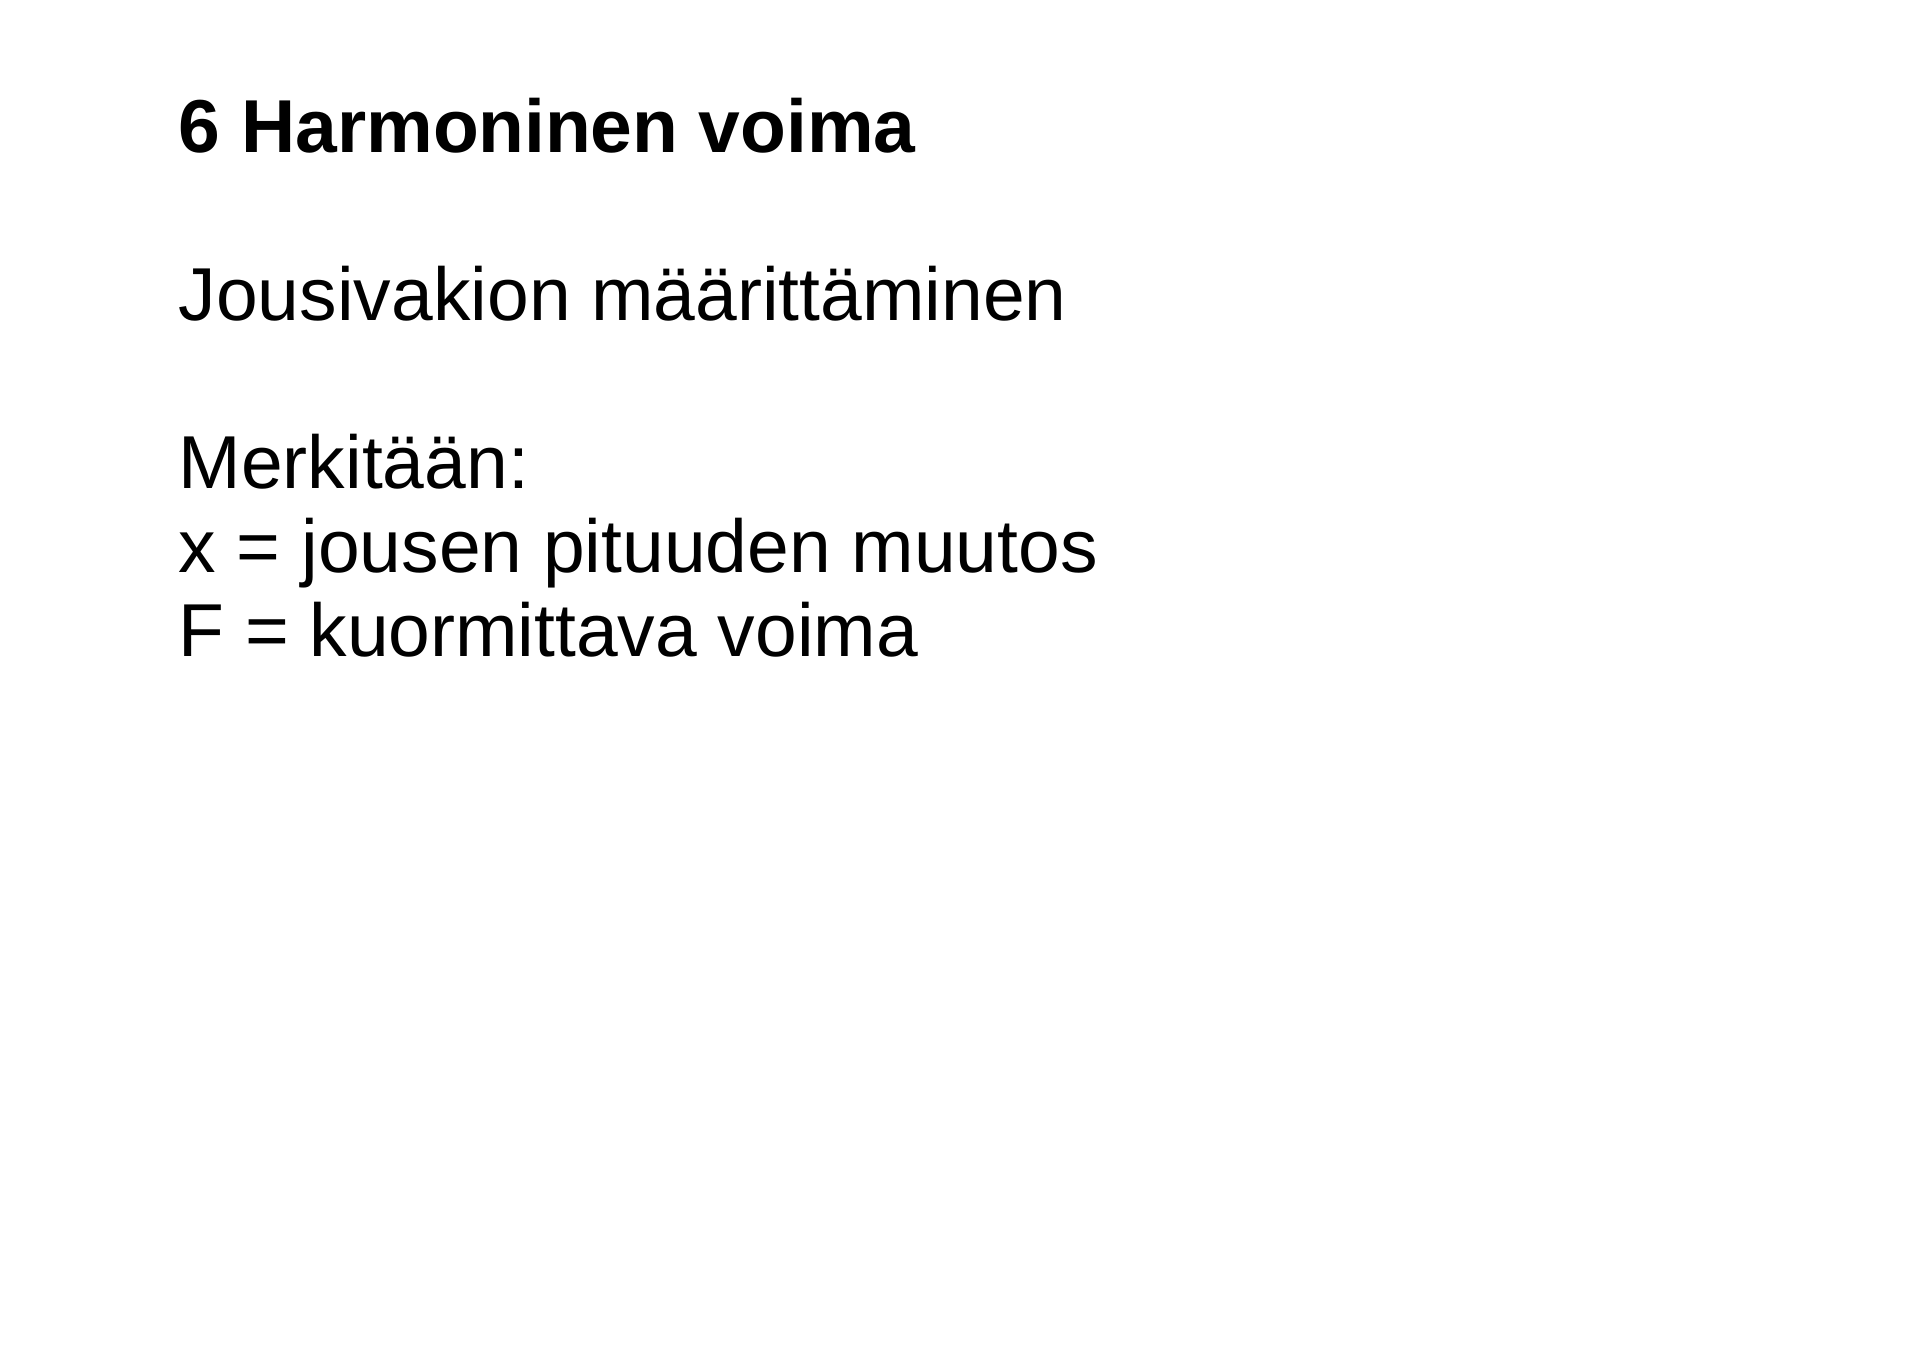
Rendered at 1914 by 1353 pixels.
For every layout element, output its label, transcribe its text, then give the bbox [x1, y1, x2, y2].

text_box 6 Harmoninen voima Jousivakion määrittäminen Merkitään: x = jousen pituuden muutos F = kuormittava voima [163, 77, 1818, 760]
